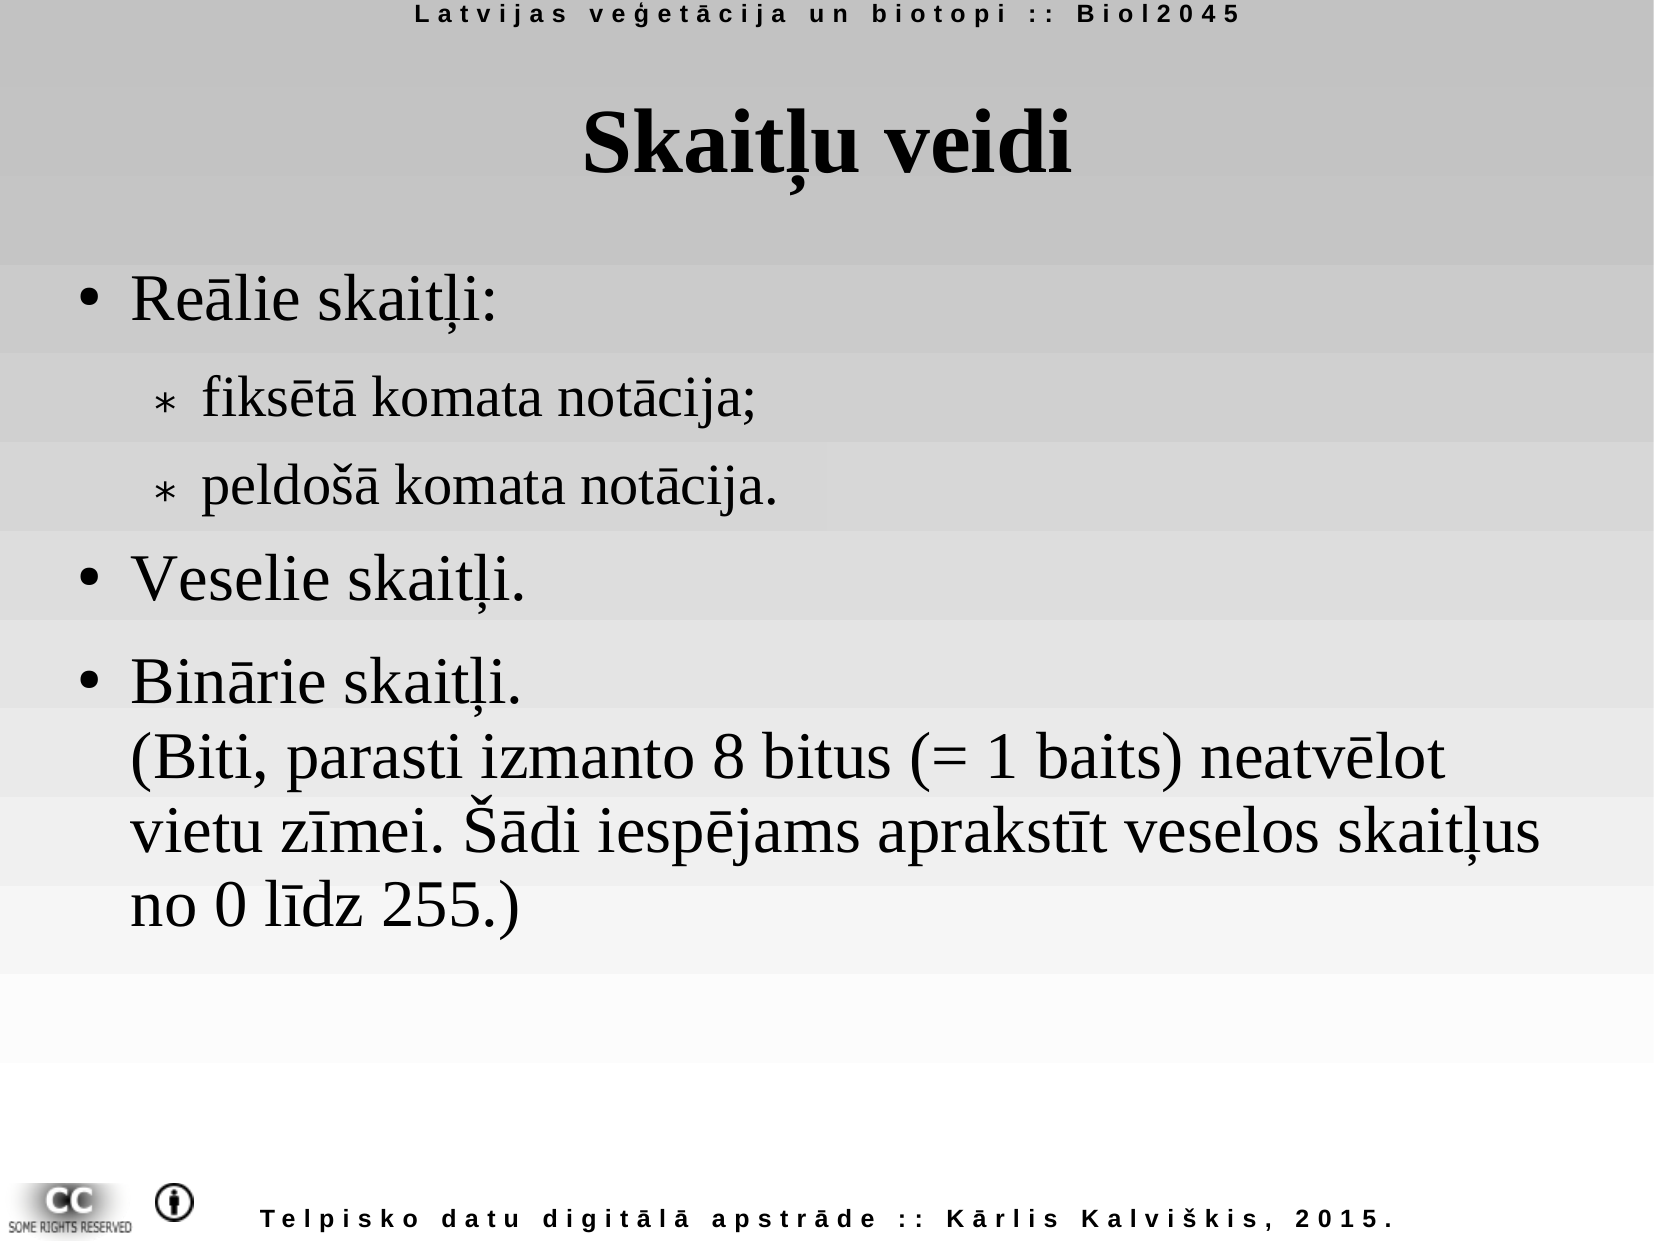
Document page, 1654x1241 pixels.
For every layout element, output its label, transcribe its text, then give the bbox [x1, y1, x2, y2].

title Skaitļu veidi [59, 37, 1596, 246]
picture [0, 0, 1654, 1241]
list Reālie skaitļi: fiksētā komata notācija; peldošā komata notācija. Veselie skaitļi. Binārie skaitļi. (Biti, parasti izmanto 8 bitus (= 1 baits) neatvēlot vietu zīmei. Šādi iespējams aprakstīt veselos skaitļus no 0 līdz 255.) [59, 261, 1596, 1175]
